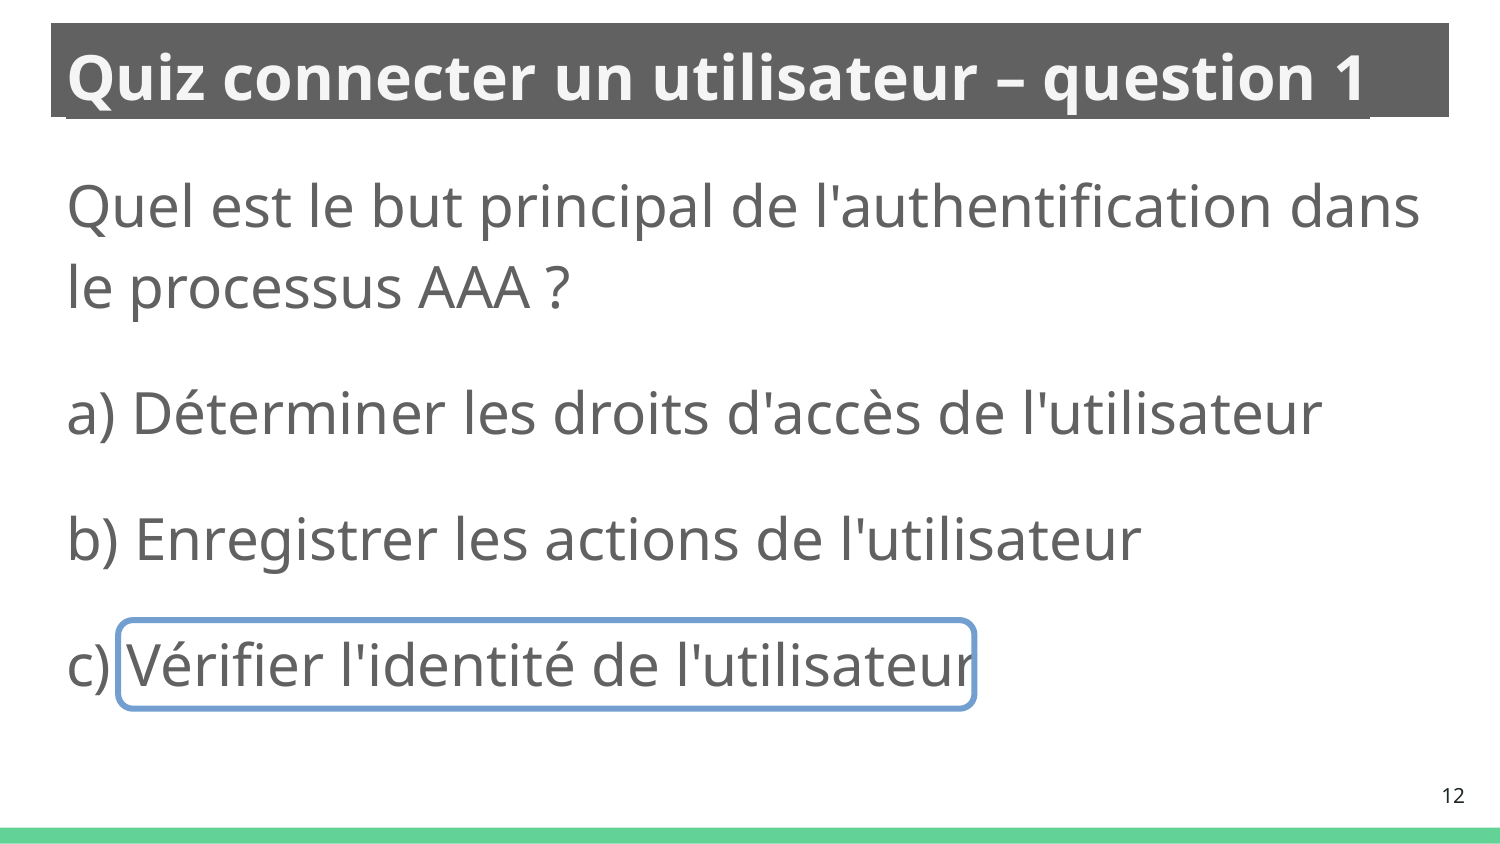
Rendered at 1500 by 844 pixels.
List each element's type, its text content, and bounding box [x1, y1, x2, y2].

title Quiz connecter un utilisateur – question 1 [51, 23, 1449, 117]
list Quel est le but principal de l'authentification dans le processus AAA ? a) Déterminer les droits d'accès de l'utilisateur b) Enregistrer les actions de l'utilisateur c) Vérifier l'identité de l'utilisateur [51, 144, 1477, 714]
slide_number <numéro> [1389, 764, 1480, 830]
